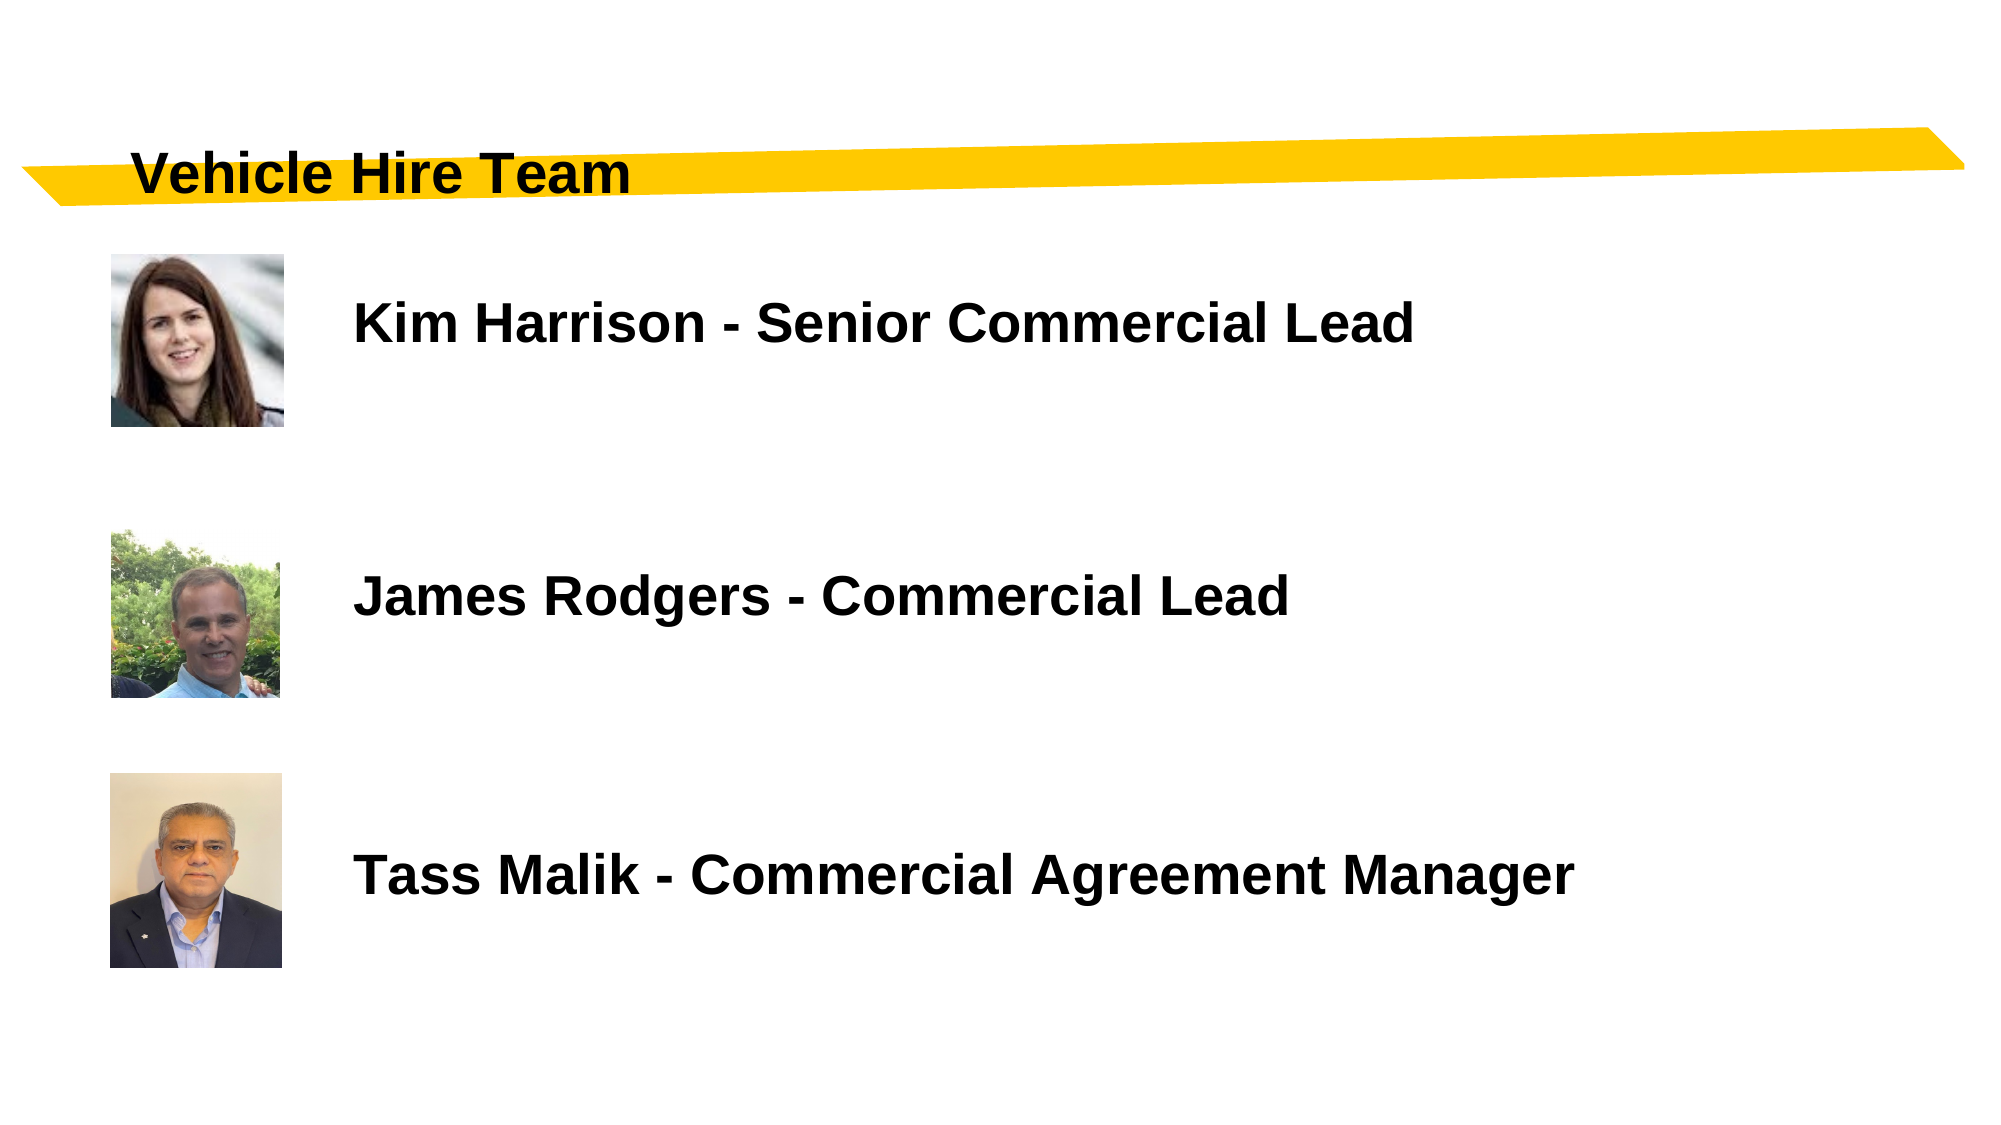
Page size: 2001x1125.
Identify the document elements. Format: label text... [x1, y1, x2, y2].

text_box Kim Harrison - Senior Commercial Lead [333, 270, 1517, 410]
text_box James Rodgers - Commercial Lead [333, 544, 1517, 683]
text_box Vehicle Hire Team [110, 120, 1089, 259]
picture [110, 773, 282, 968]
text_box Tass Malik - Commercial Agreement Manager [333, 817, 1750, 956]
picture [111, 254, 284, 427]
picture [111, 529, 280, 698]
